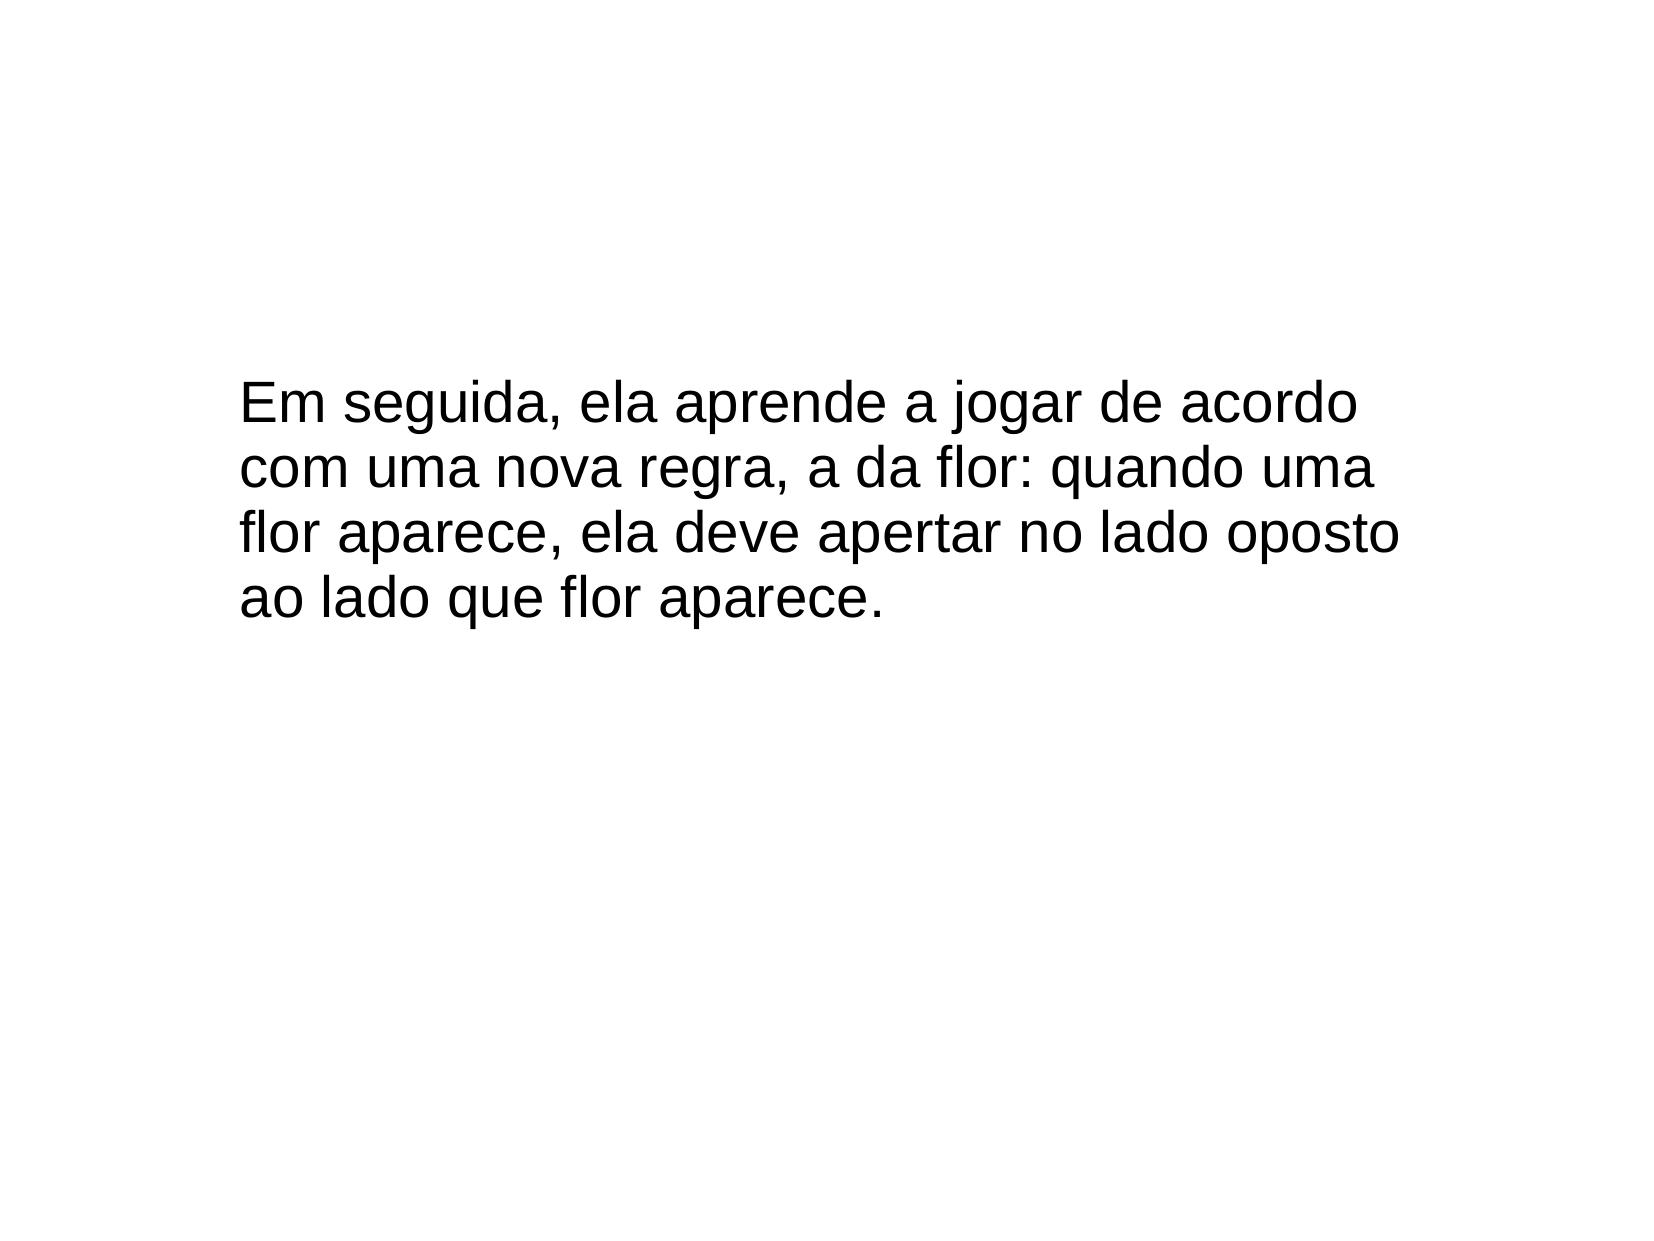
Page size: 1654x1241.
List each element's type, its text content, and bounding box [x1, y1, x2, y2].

text_box Em seguida, ela aprende a jogar de acordo com uma nova regra, a da flor: quando uma flor aparece, ela deve apertar no lado oposto ao lado que flor aparece. [225, 362, 1463, 638]
